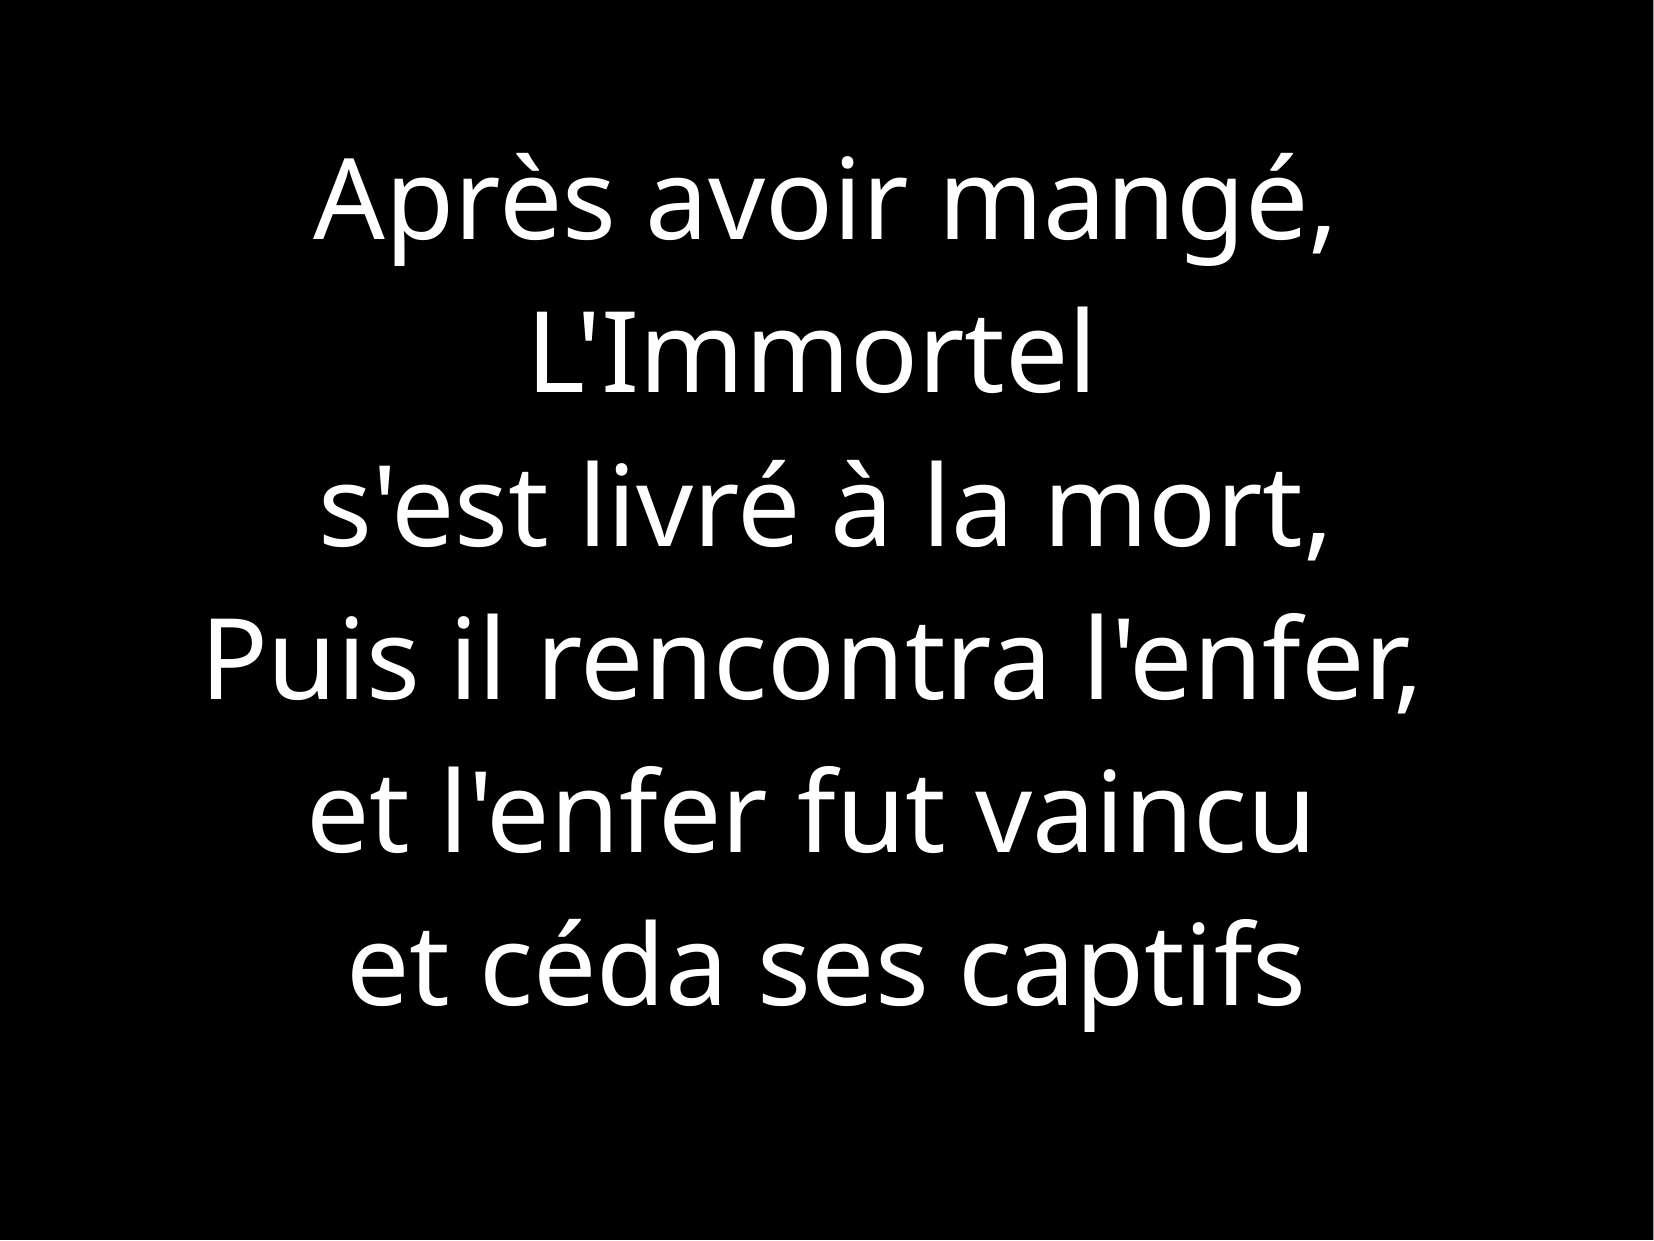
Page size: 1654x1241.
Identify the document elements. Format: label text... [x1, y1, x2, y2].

subtitle Après avoir mangé, L'Immortel s'est livré à la mort, Puis il rencontra l'enfer, et l'enfer fut vaincu et céda ses captifs [82, 49, 1571, 1109]
